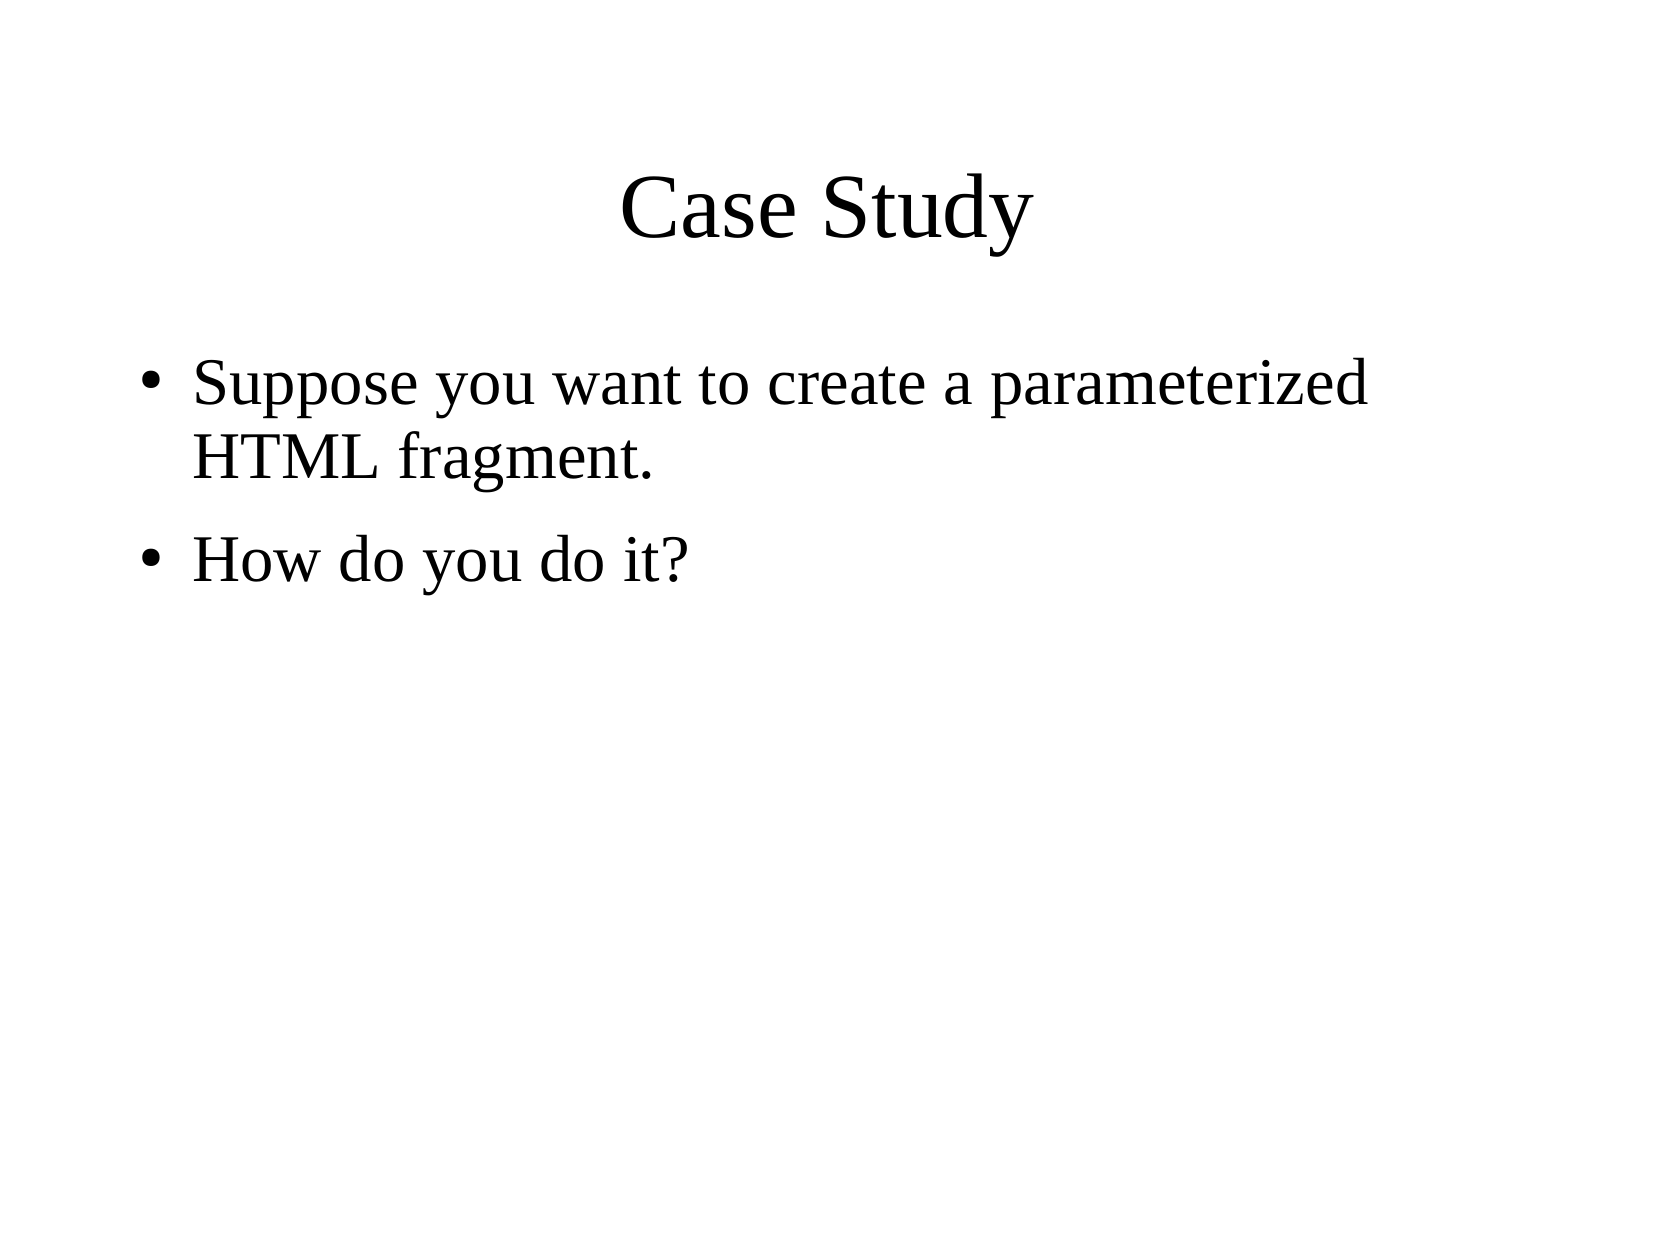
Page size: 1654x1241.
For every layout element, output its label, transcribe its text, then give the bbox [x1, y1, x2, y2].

title Case Study [121, 102, 1534, 311]
list Suppose you want to create a parameterized HTML fragment. How do you do it? [121, 344, 1534, 1127]
